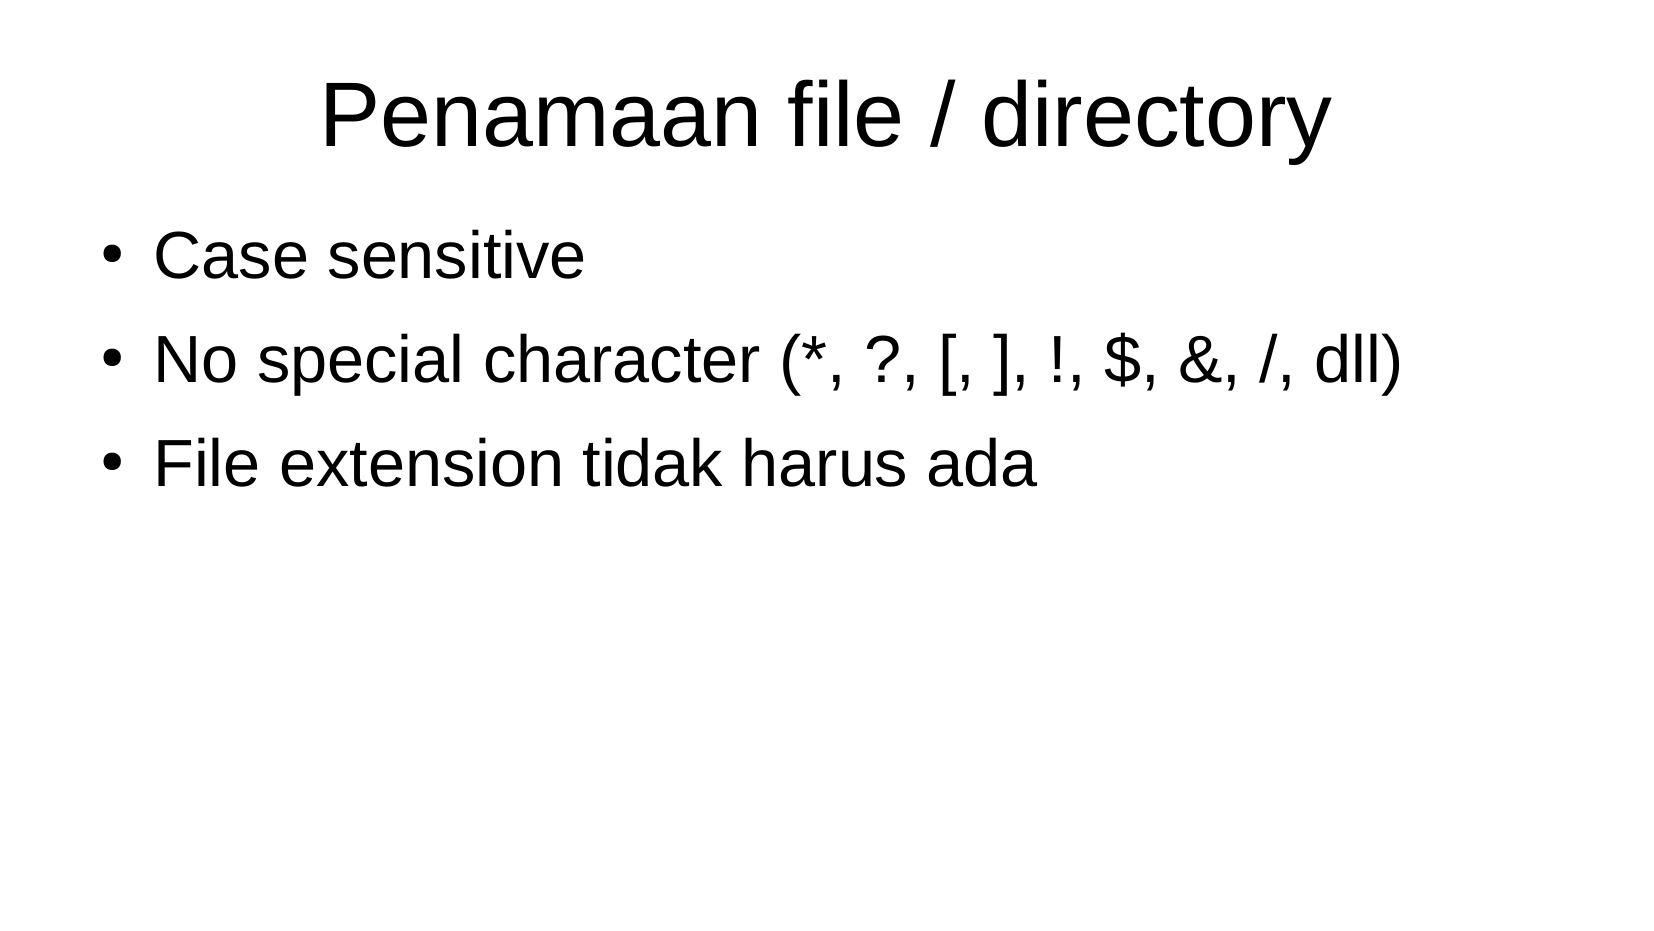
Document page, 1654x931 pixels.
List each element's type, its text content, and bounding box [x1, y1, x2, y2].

title Penamaan file / directory [82, 37, 1571, 193]
list Case sensitive No special character (*, ?, [, ], !, $, &, /, dll) File extension tidak harus ada [82, 217, 1571, 758]
